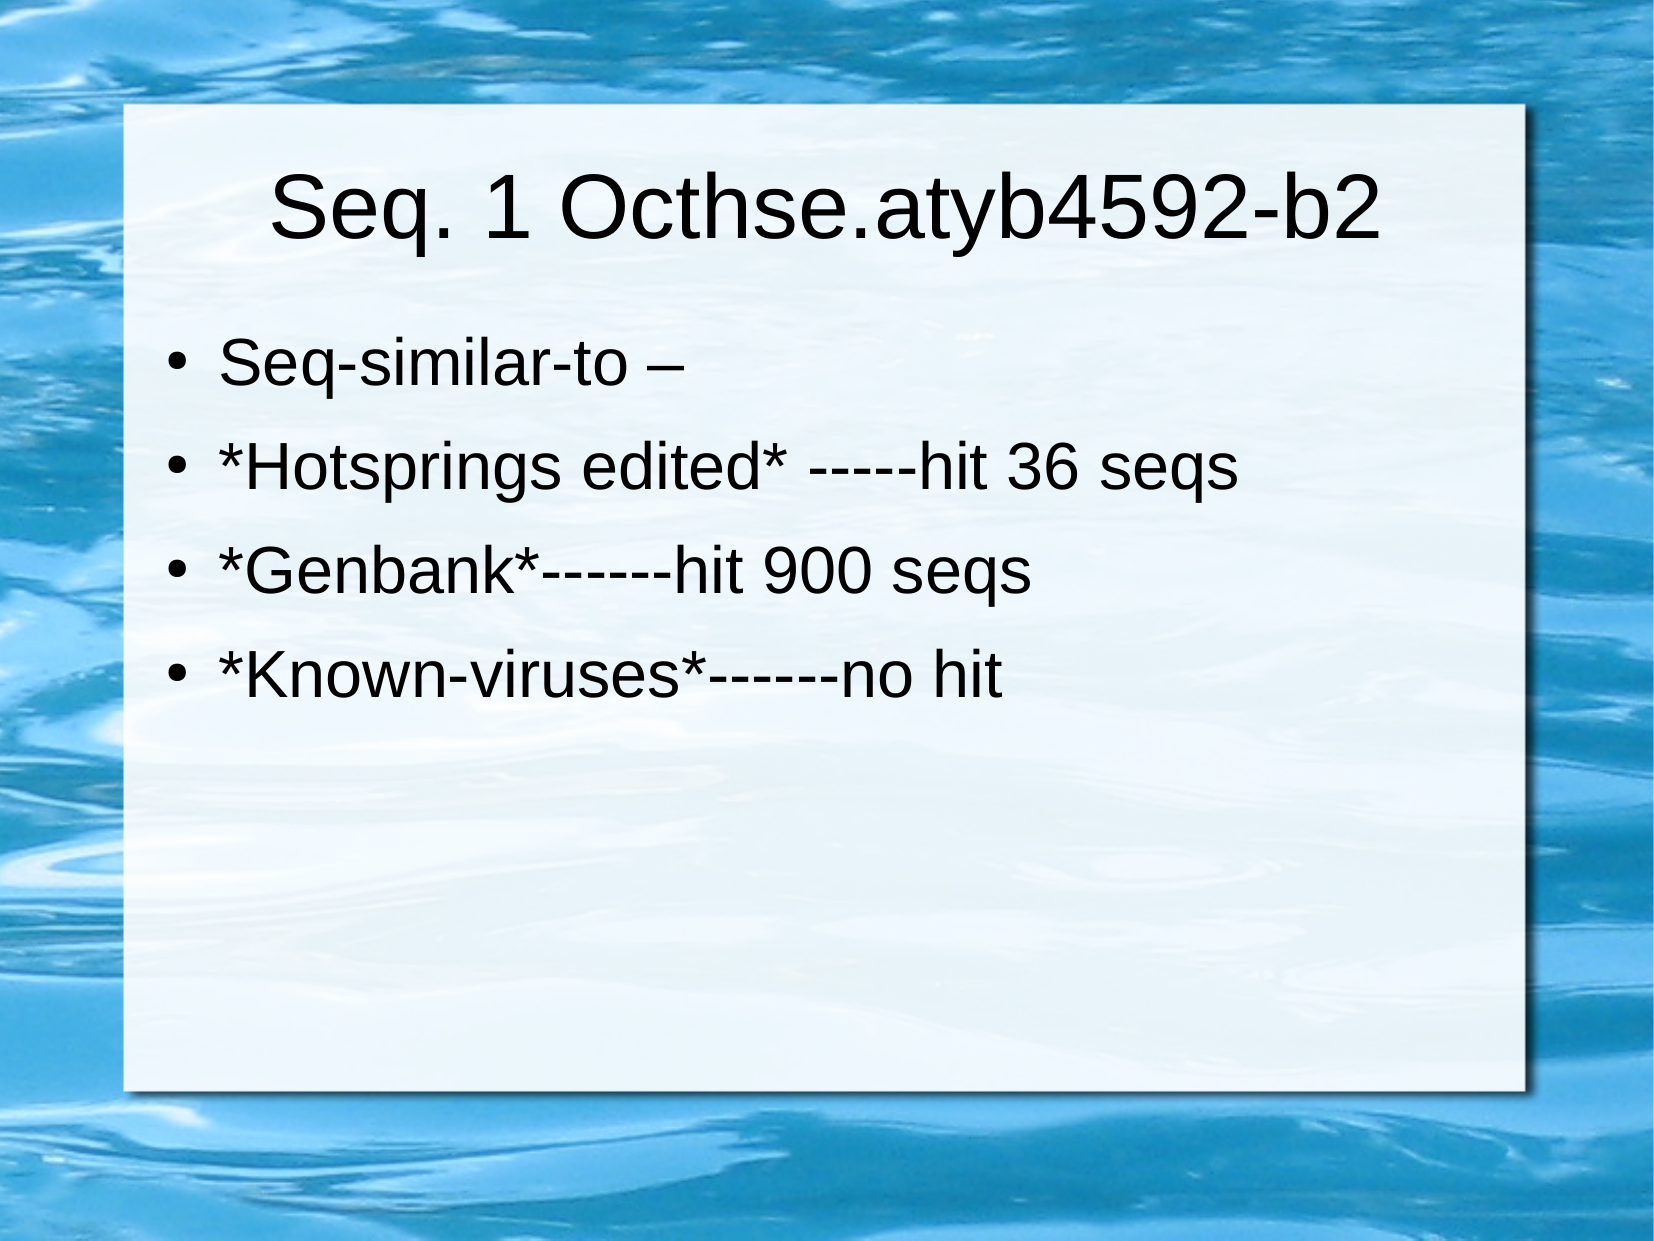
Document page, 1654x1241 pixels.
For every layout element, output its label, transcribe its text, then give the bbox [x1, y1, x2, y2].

list Seq-similar-to – *Hotsprings edited* -----hit 36 seqs *Genbank*------hit 900 seqs *Known-viruses*------no hit [147, 324, 1506, 1049]
title Seq. 1 Octhse.atyb4592-b2 [147, 118, 1506, 296]
picture [0, 0, 1654, 1241]
